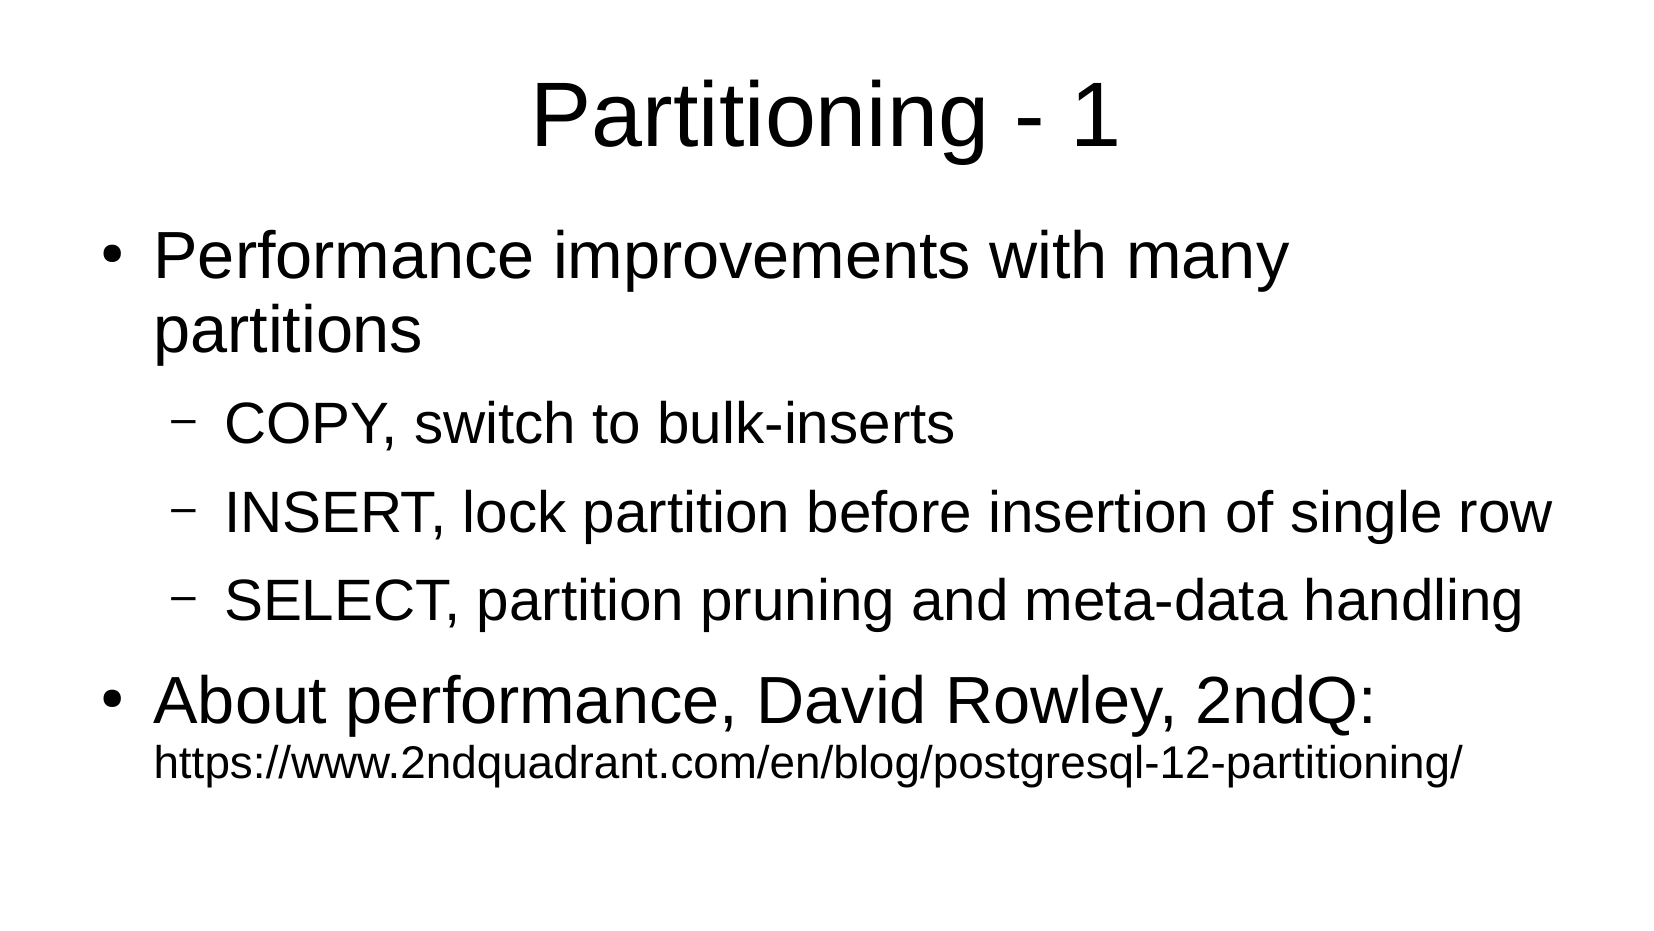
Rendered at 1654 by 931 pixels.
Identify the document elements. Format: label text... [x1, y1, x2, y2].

title Partitioning - 1 [82, 37, 1571, 193]
list Performance improvements with many partitions COPY, switch to bulk-inserts INSERT, lock partition before insertion of single row SELECT, partition pruning and meta-data handling About performance, David Rowley, 2ndQ: https://www.2ndquadrant.com/en/blog/postgresql-12-partitioning/ [82, 217, 1571, 856]
